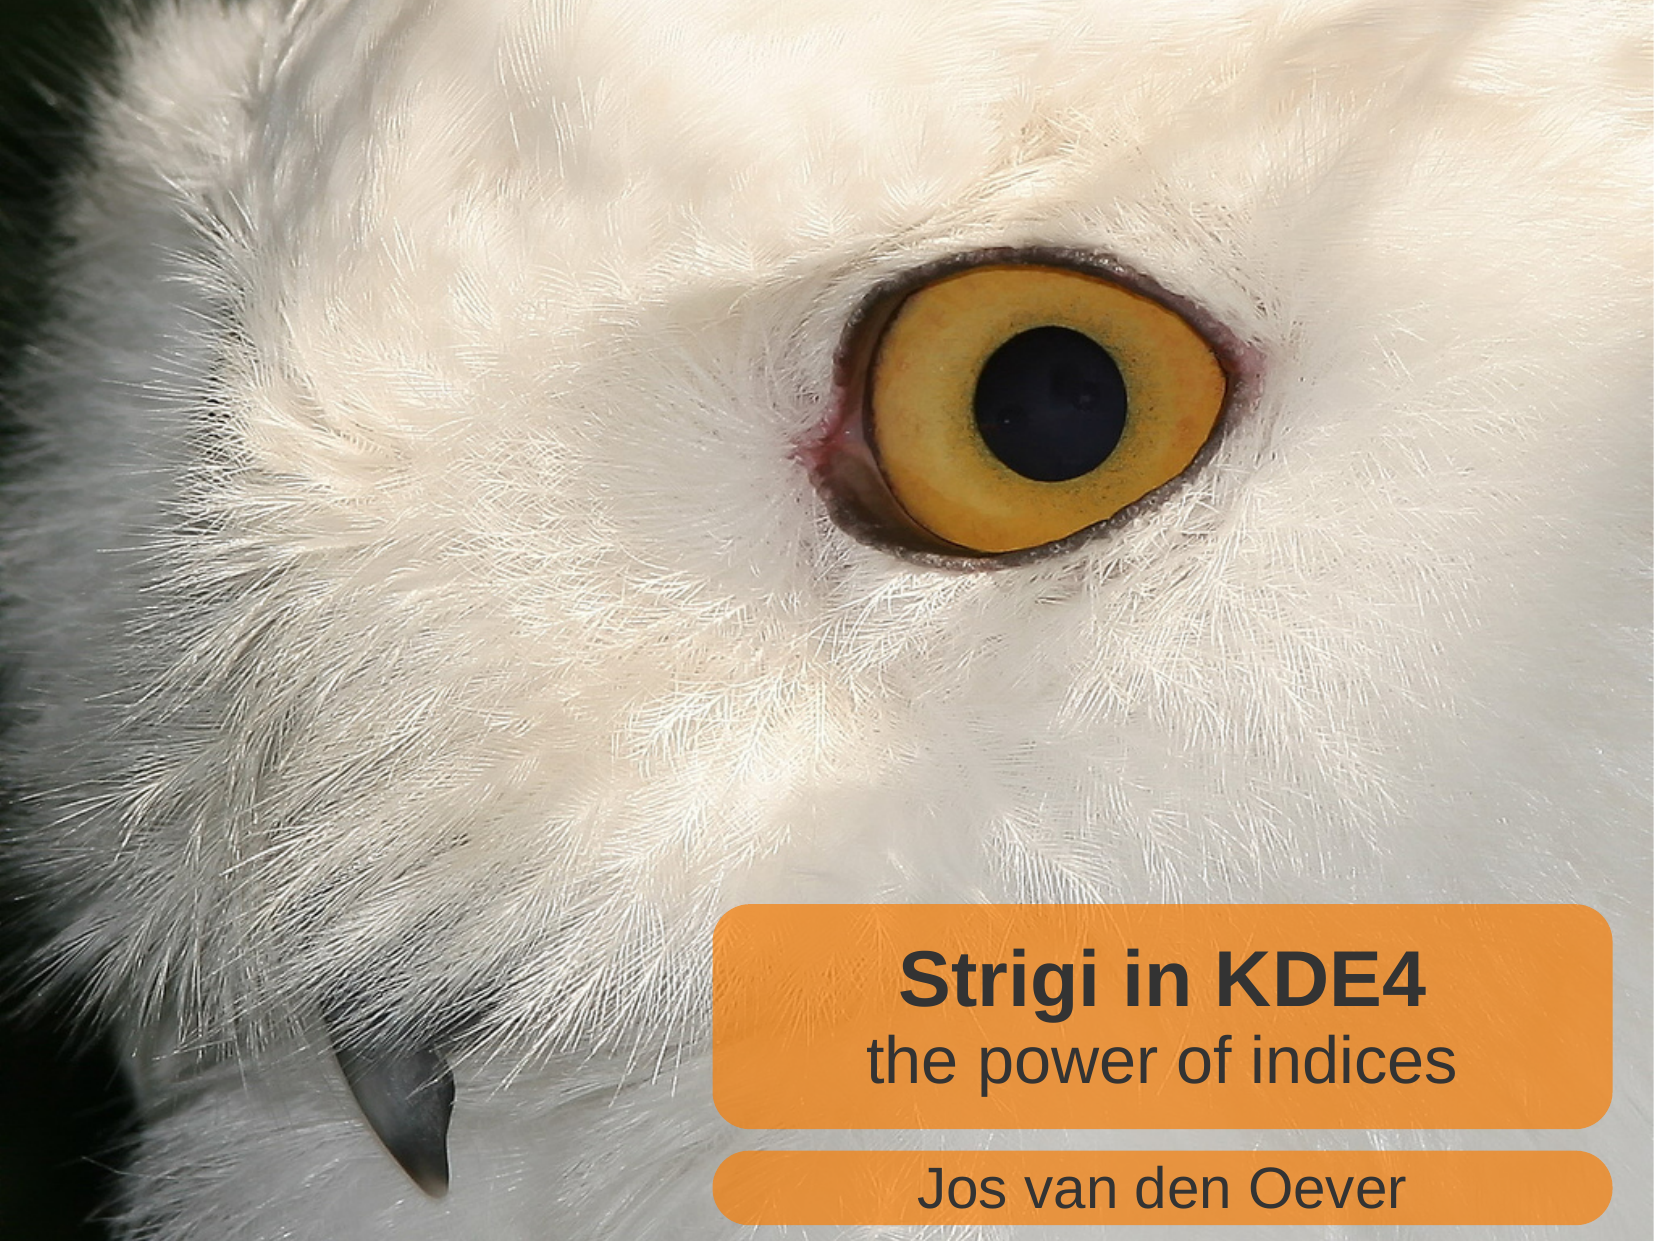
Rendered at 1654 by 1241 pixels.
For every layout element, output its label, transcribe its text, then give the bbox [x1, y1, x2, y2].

text_box Strigi in KDE4 the power of indices [712, 904, 1613, 1130]
text_box Jos van den Oever [712, 1150, 1613, 1226]
picture [0, 0, 1654, 1241]
